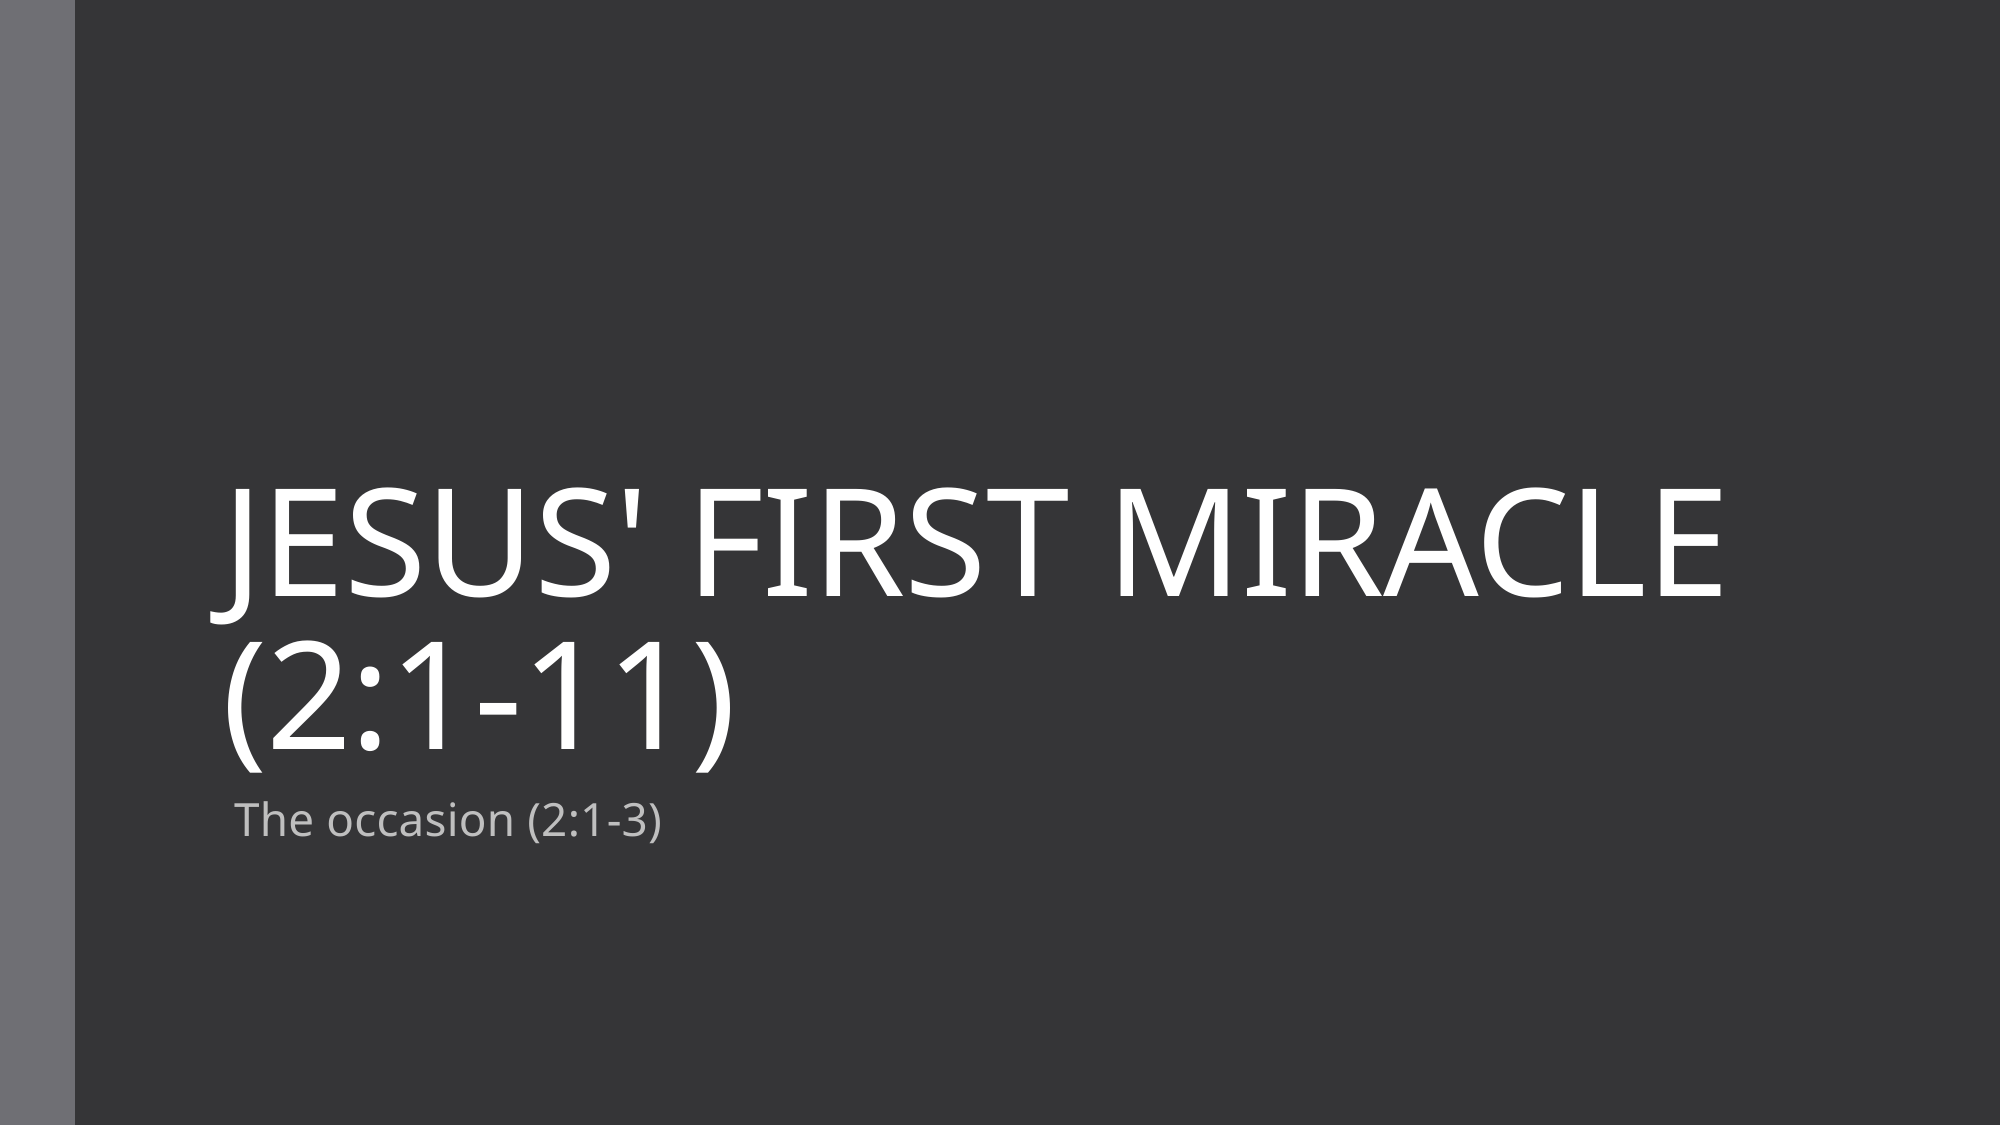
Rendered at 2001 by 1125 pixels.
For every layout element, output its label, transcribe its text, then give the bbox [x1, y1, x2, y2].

title JESUS' FIRST MIRACLE (2:1-11) [206, 124, 1752, 787]
subtitle The occasion (2:1-3) [206, 787, 1752, 1066]
